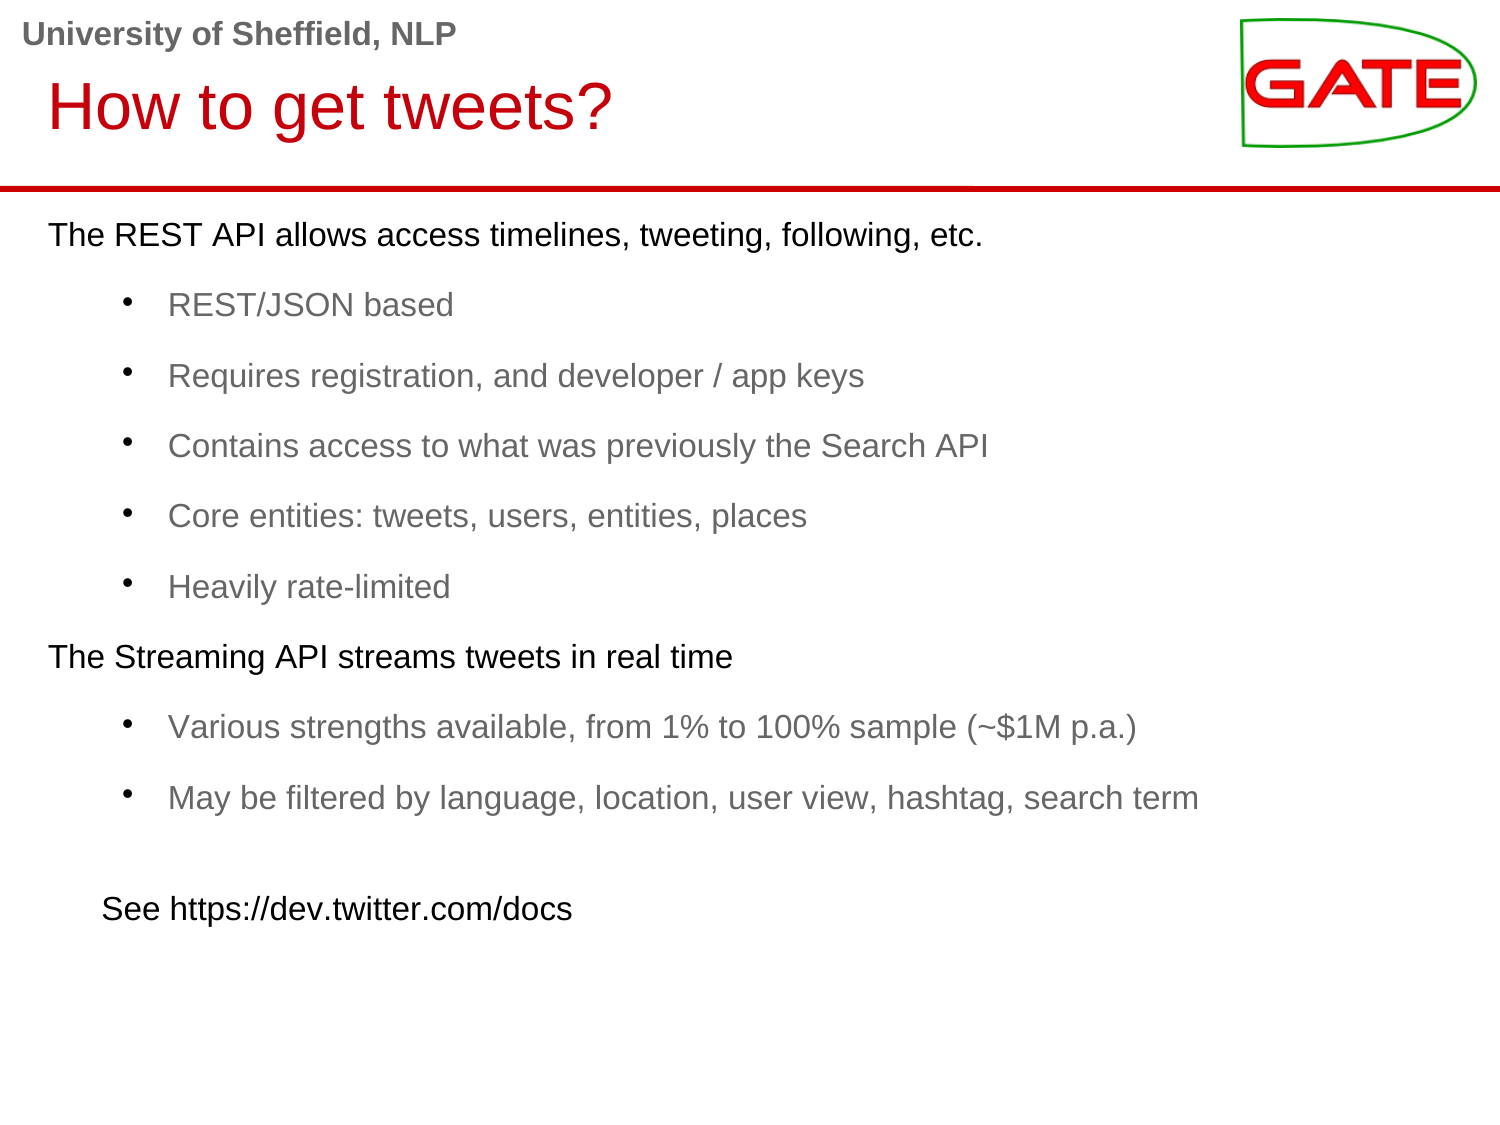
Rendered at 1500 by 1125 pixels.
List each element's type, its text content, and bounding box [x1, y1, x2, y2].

text_box The REST API allows access timelines, tweeting, following, etc. REST/JSON based Requires registration, and developer / app keys Contains access to what was previously the Search API Core entities: tweets, users, entities, places Heavily rate-limited The Streaming API streams tweets in real time Various strengths available, from 1% to 100% sample (~$1M p.a.) May be filtered by language, location, user view, hashtag, search term See https://dev.twitter.com/docs [47, 212, 1500, 1076]
picture [1240, 18, 1477, 148]
text_box How to get tweets? [47, 47, 1267, 168]
